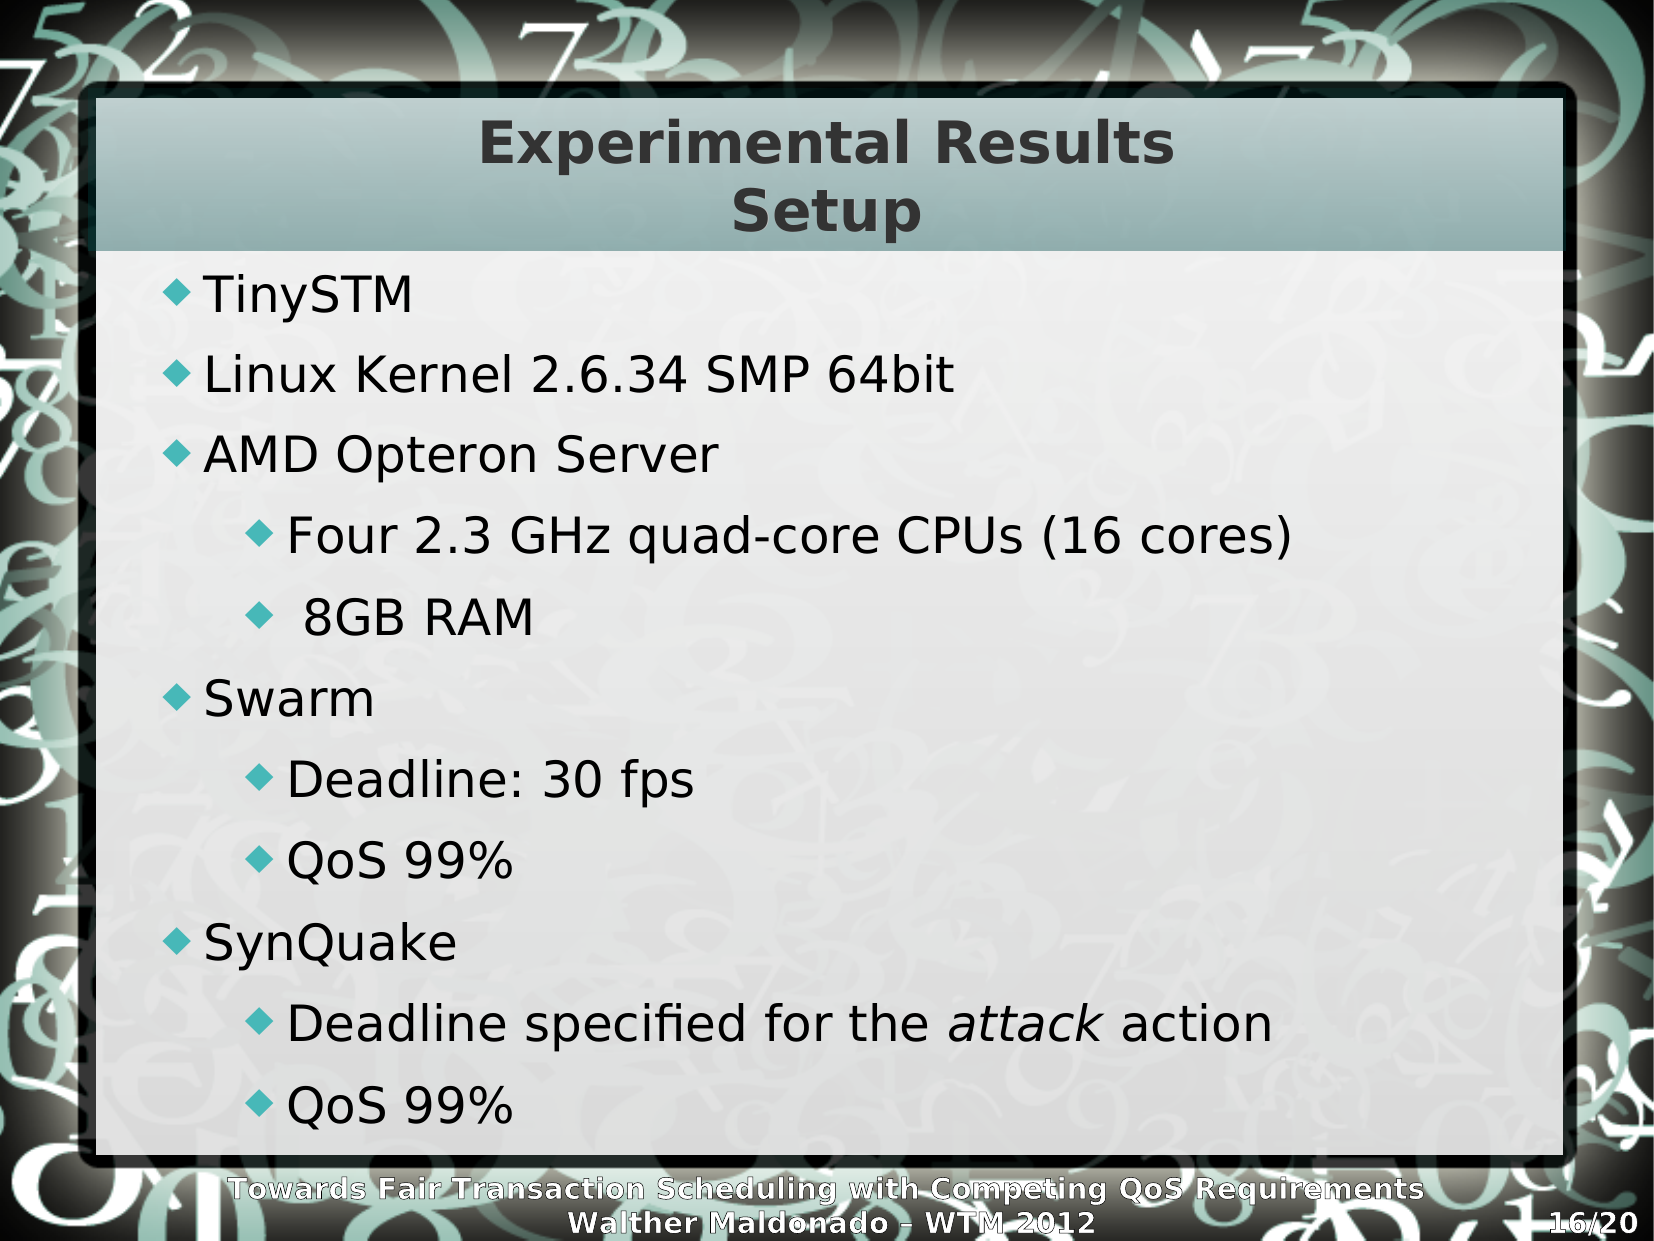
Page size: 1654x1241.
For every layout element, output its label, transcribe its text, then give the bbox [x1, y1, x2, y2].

picture [0, 0, 1654, 1241]
list TinySTM Linux Kernel 2.6.34 SMP 64bit AMD Opteron Server Four 2.3 GHz quad-core CPUs (16 cores) 8GB RAM Swarm Deadline: 30 fps QoS 99% SynQuake Deadline specified for the attack action QoS 99% [103, 265, 1551, 1152]
title Experimental Results Setup [103, 103, 1551, 251]
